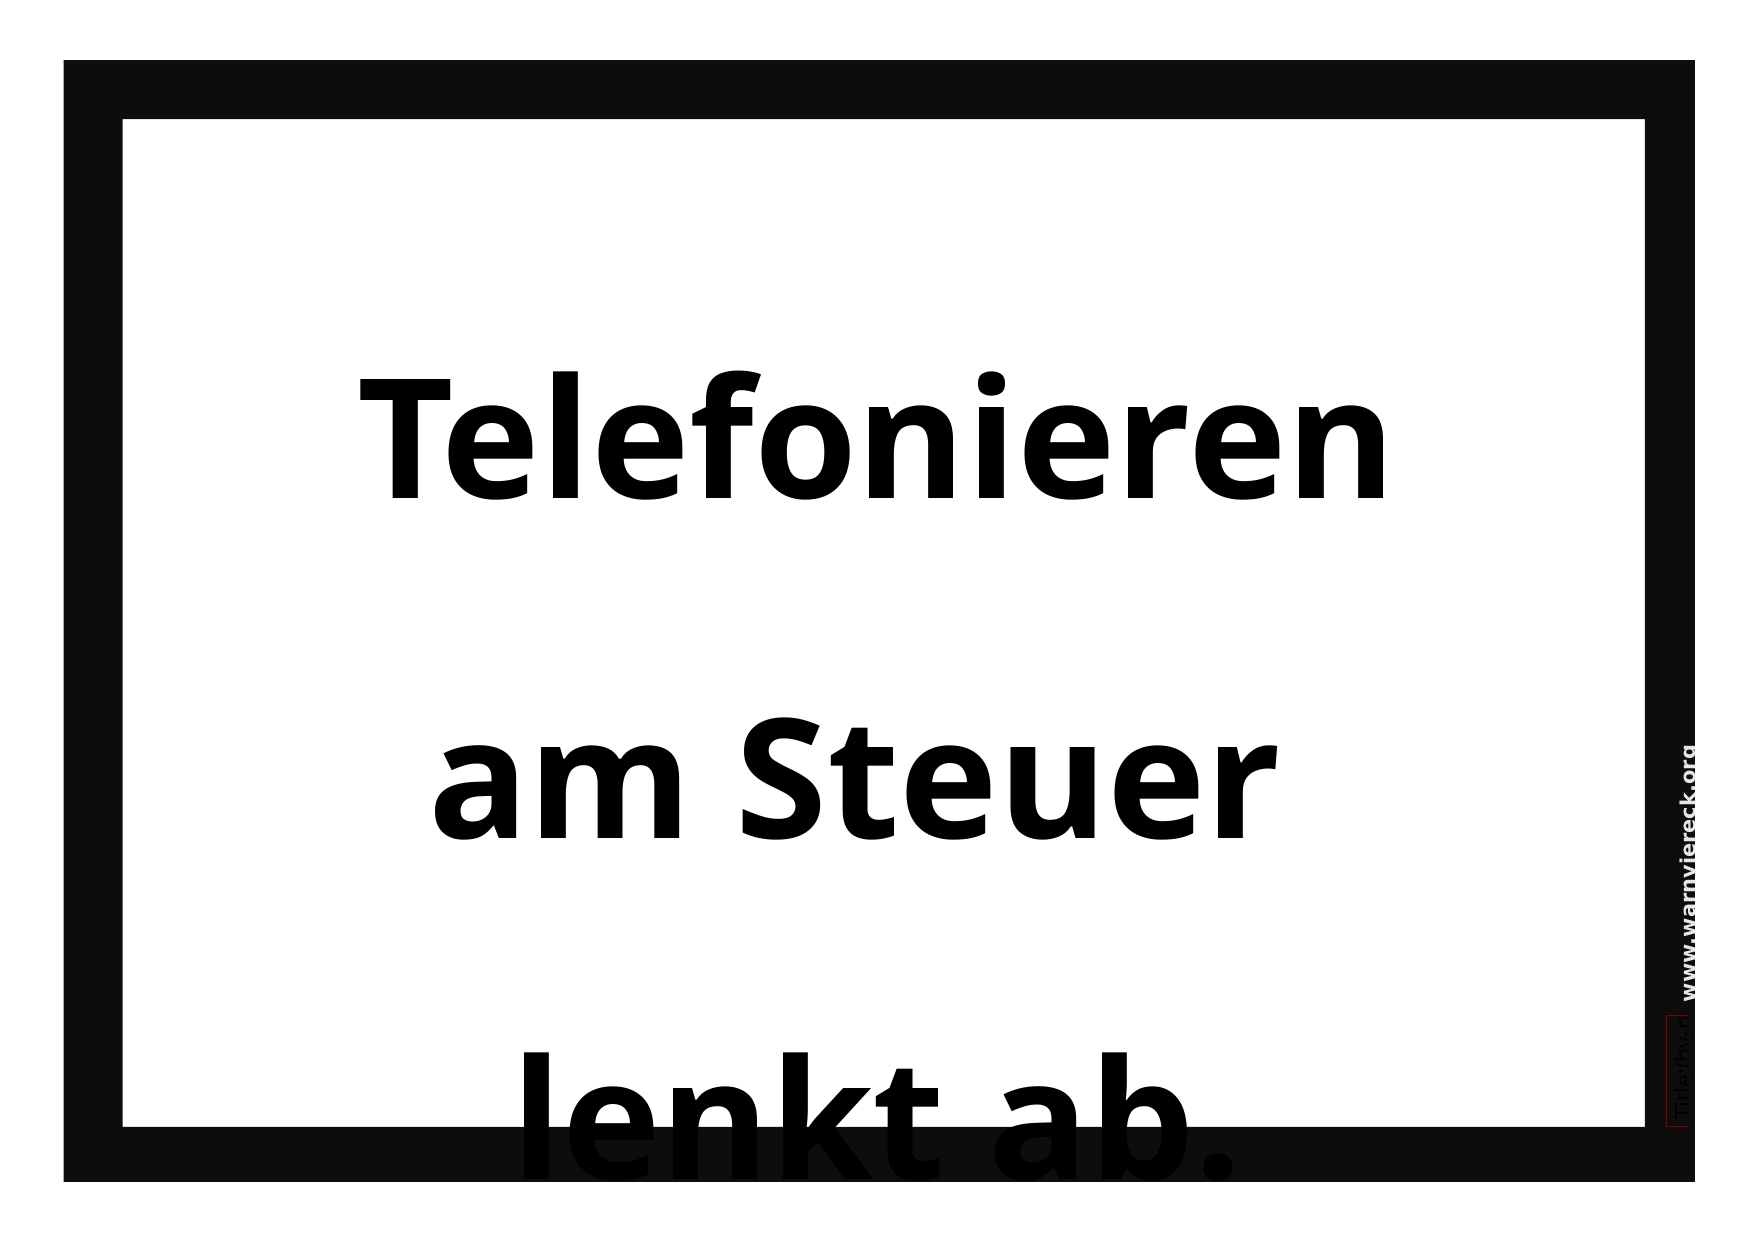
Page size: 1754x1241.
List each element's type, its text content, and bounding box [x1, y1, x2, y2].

text_box Telefonieren am Steuer lenkt ab. Wer mit Tempo 50 ohne Freisprecheinrichtung telefoniert, hat bei Vollbremsung nach 27 Metern immer noch 42 km/h. Ohne Telefon 0 km/h. [182, 199, 1573, 1143]
